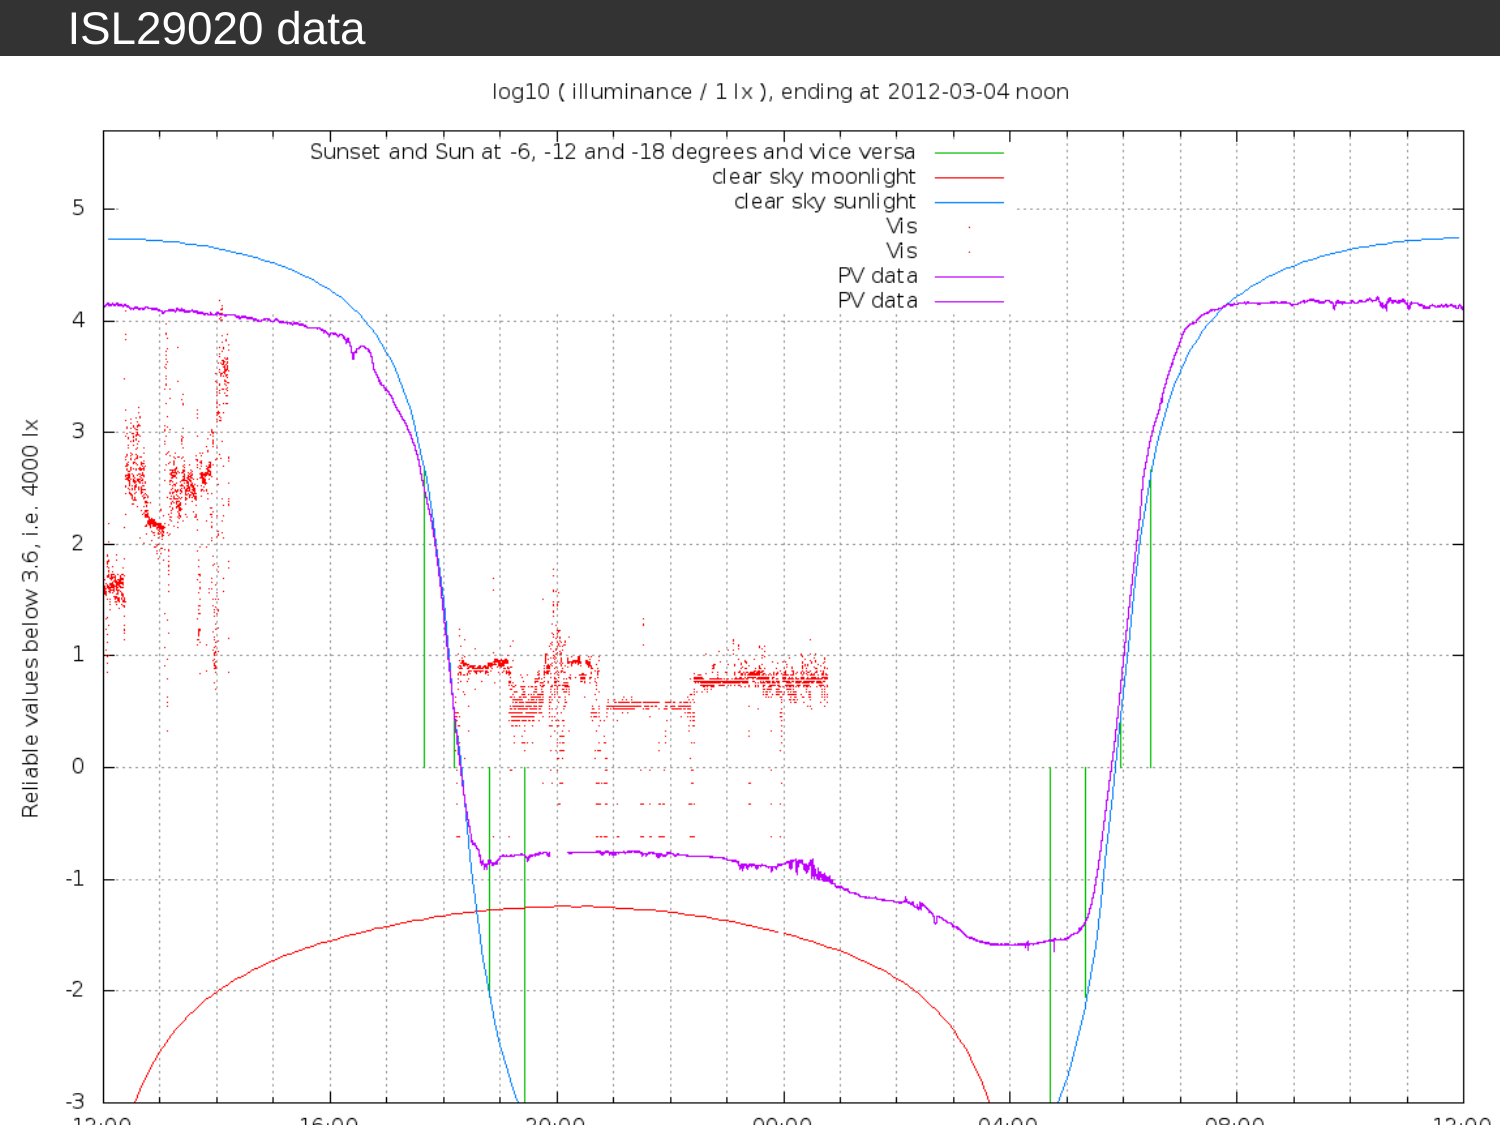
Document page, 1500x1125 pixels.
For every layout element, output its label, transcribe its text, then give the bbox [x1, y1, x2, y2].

title ISL29020 data [67, 0, 1418, 56]
picture [0, 56, 1500, 1125]
